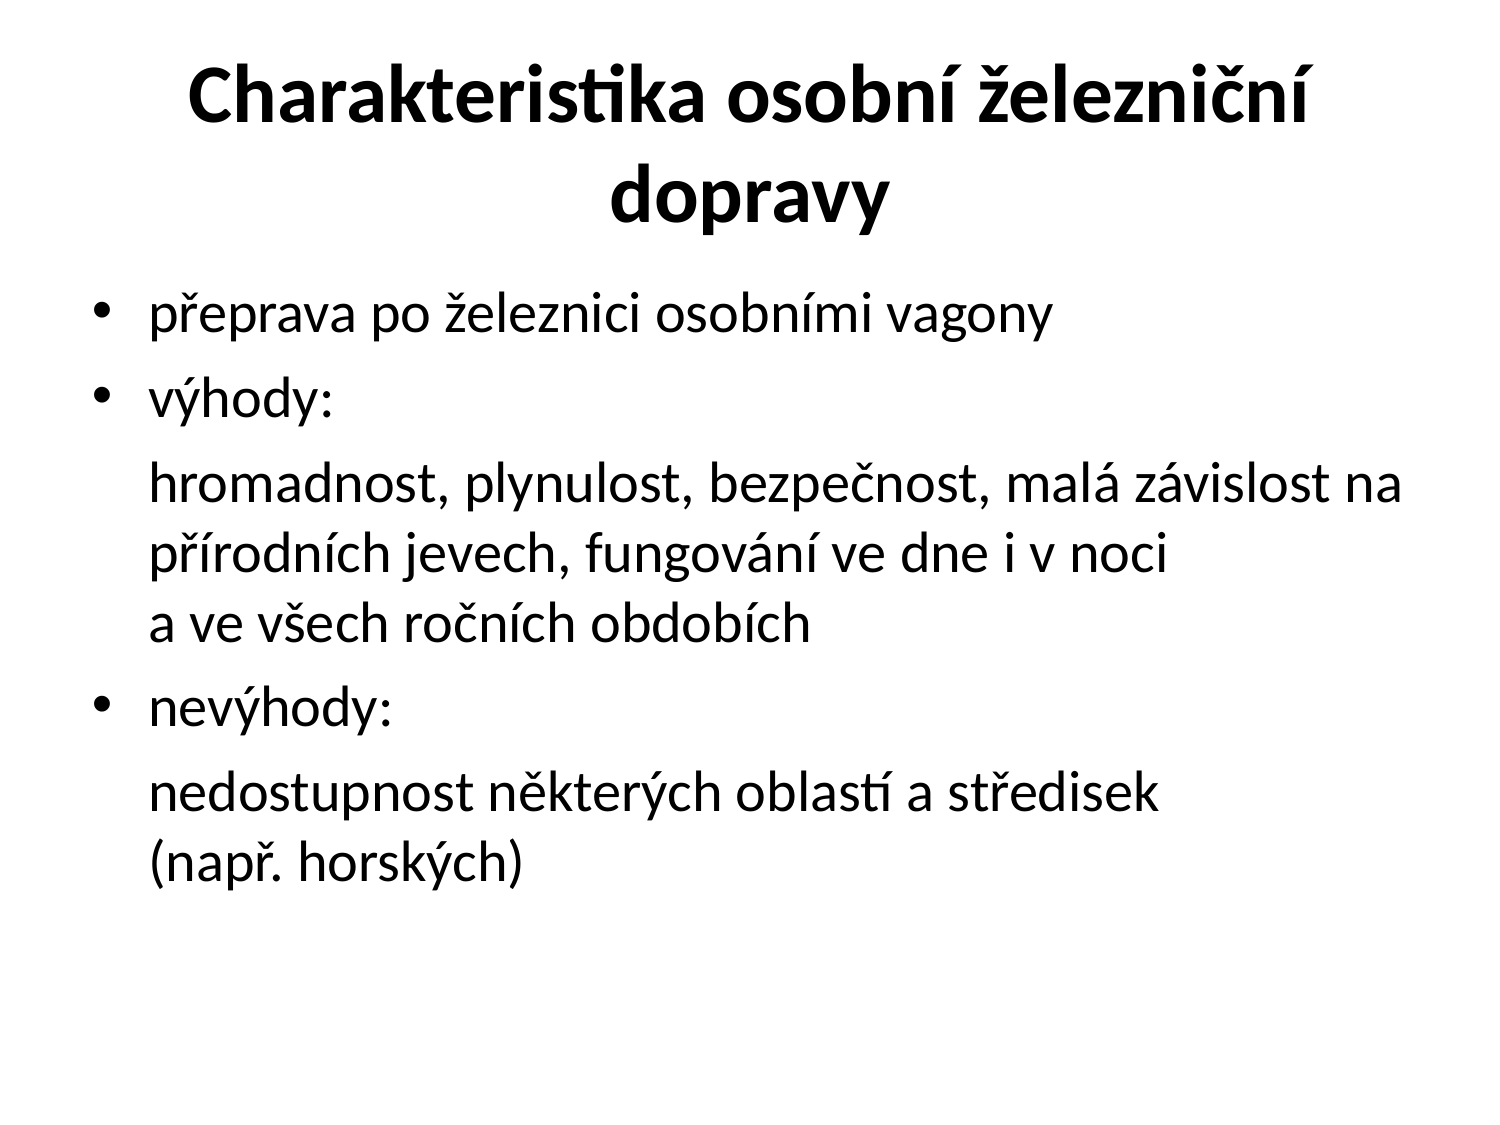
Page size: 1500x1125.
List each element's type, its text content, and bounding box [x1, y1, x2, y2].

title Charakteristika osobní železniční dopravy [75, 31, 1426, 247]
list přeprava po železnici osobními vagony výhody: hromadnost, plynulost, bezpečnost, malá závislost na přírodních jevech, fungování ve dne i v noci a ve všech ročních obdobích nevýhody: nedostupnost některých oblastí a středisek (např. horských) [76, 267, 1427, 1125]
